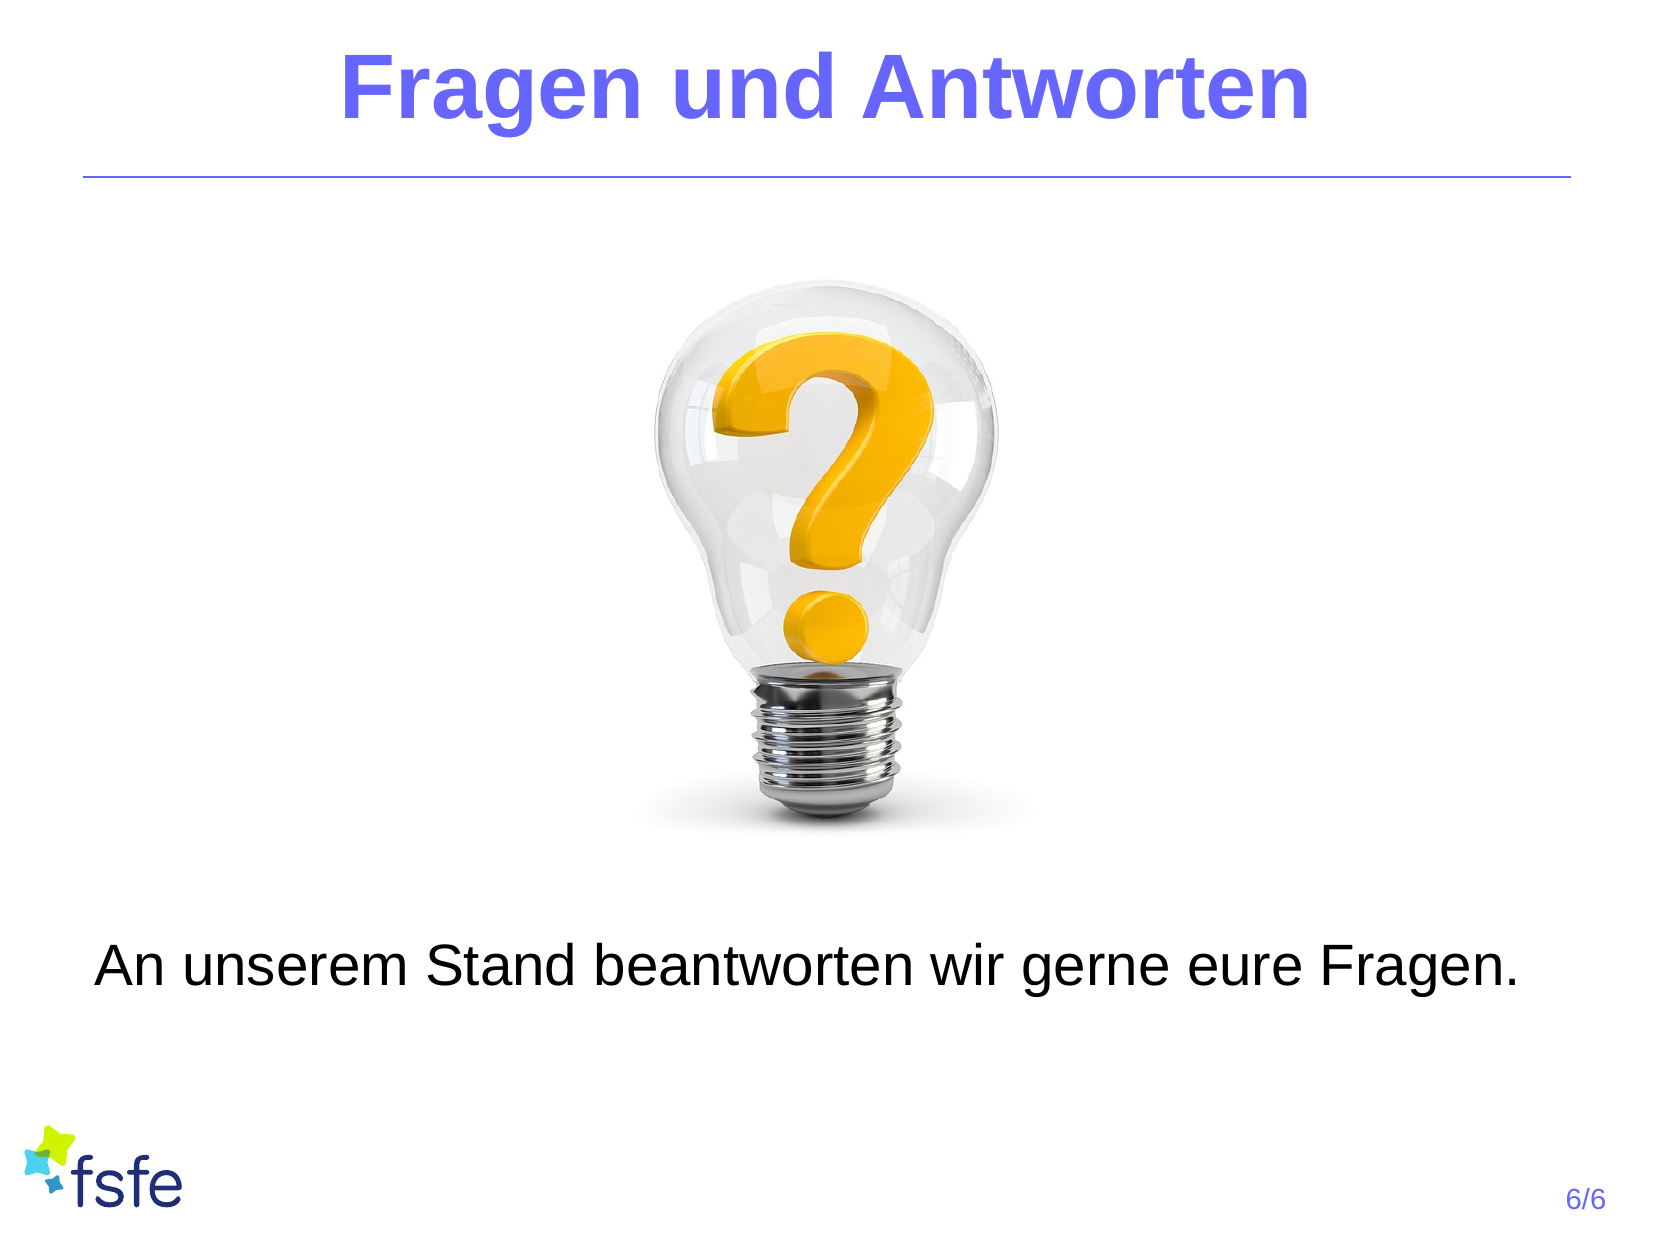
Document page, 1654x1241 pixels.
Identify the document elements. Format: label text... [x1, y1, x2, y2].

picture [602, 269, 1073, 839]
title Fragen und Antworten [82, 31, 1571, 142]
list An unserem Stand beantworten wir gerne eure Fragen. [94, 933, 1583, 1028]
